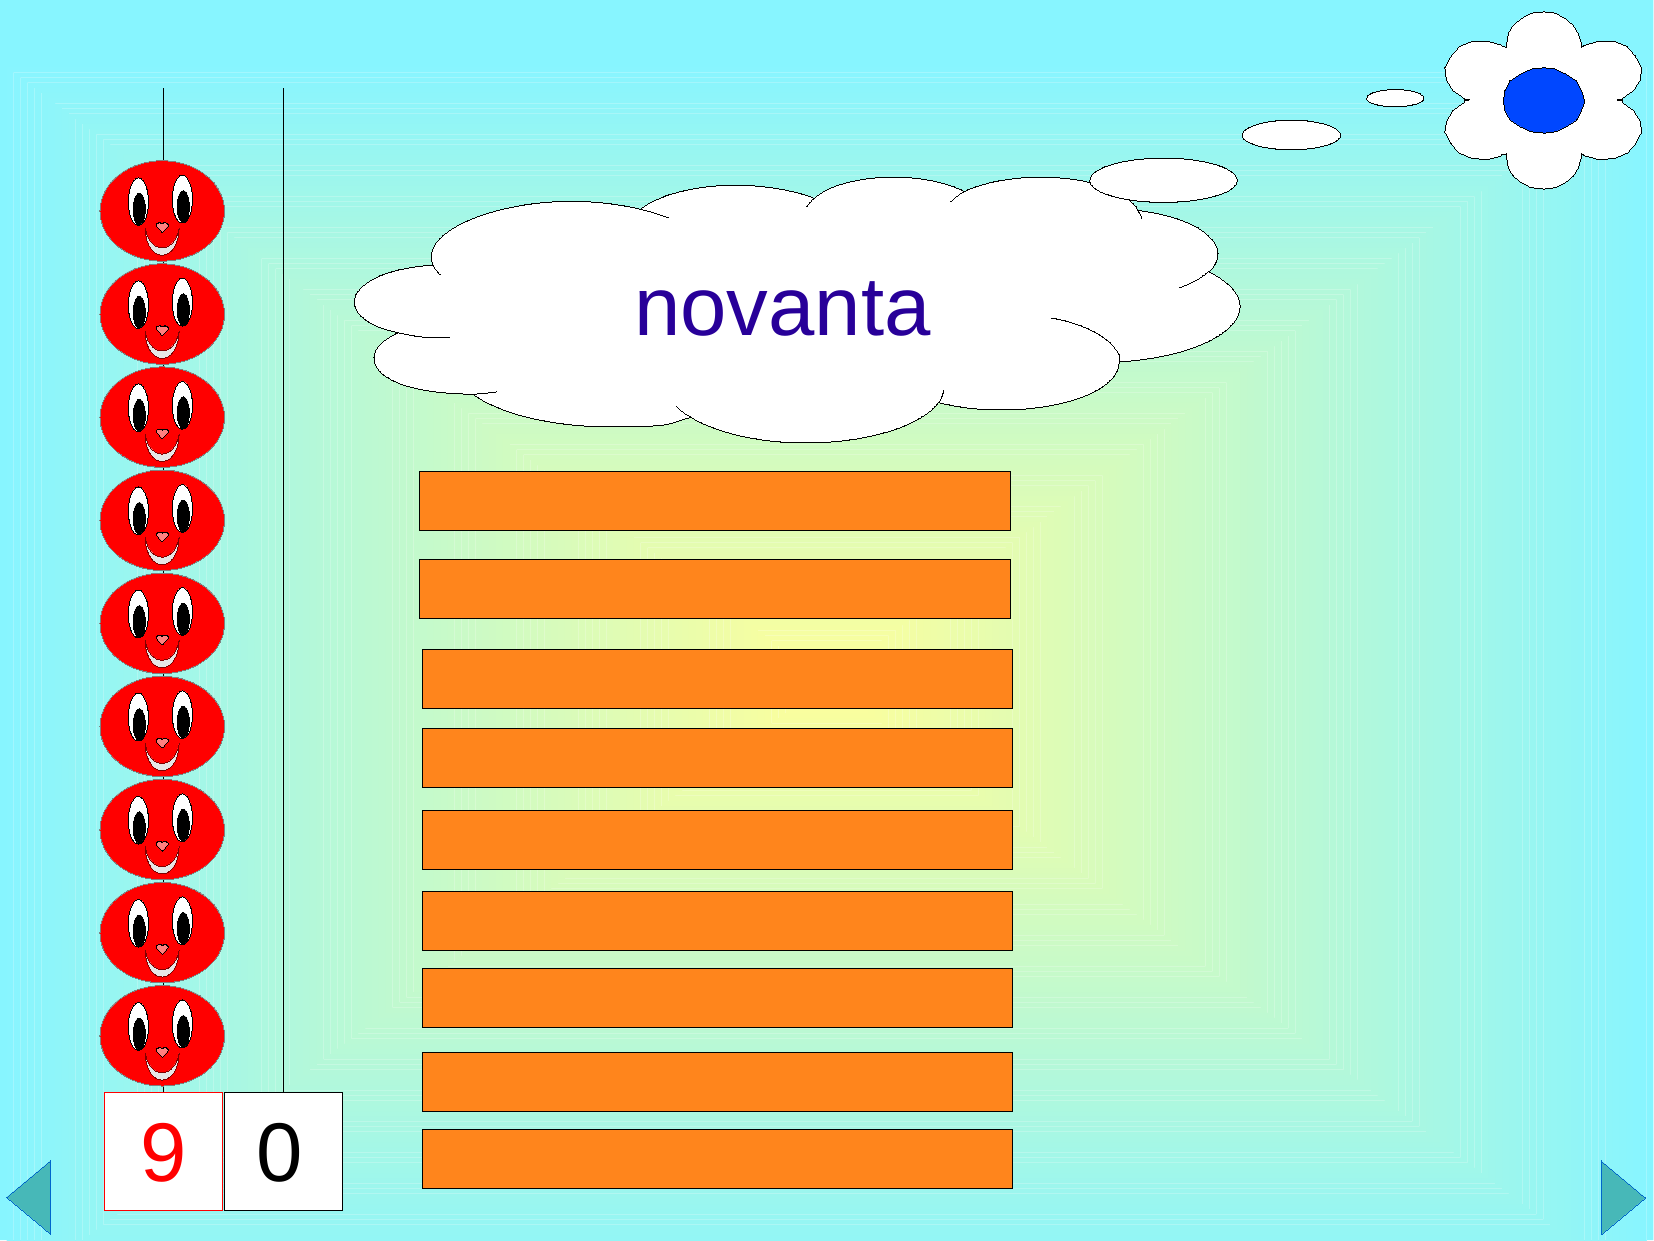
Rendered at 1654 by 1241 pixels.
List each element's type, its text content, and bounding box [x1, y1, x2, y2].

text_box [99, 779, 225, 880]
text_box [99, 573, 225, 674]
text_box [419, 471, 1011, 531]
text_box [99, 676, 225, 777]
text_box [422, 1129, 1013, 1189]
text_box [1242, 120, 1341, 150]
text_box [422, 728, 1013, 788]
text_box [104, 1092, 223, 1098]
text_box [99, 160, 225, 262]
text_box [422, 1052, 1013, 1112]
text_box [224, 1092, 343, 1098]
text_box [422, 649, 1013, 709]
text_box [99, 366, 225, 468]
text_box novanta [472, 252, 1093, 361]
text_box [422, 891, 1013, 951]
text_box [1601, 1160, 1646, 1235]
text_box [224, 1207, 343, 1211]
text_box [104, 1207, 223, 1211]
text_box [99, 882, 225, 983]
text_box [422, 968, 1013, 1028]
text_box 9 0 [88, 1098, 355, 1207]
text_box [99, 985, 225, 1087]
text_box [99, 263, 225, 365]
text_box [354, 158, 1241, 443]
text_box [6, 1160, 51, 1235]
text_box [1366, 89, 1424, 107]
text_box [422, 810, 1013, 870]
text_box [99, 470, 225, 571]
text_box [419, 559, 1011, 619]
text_box [1444, 11, 1642, 190]
